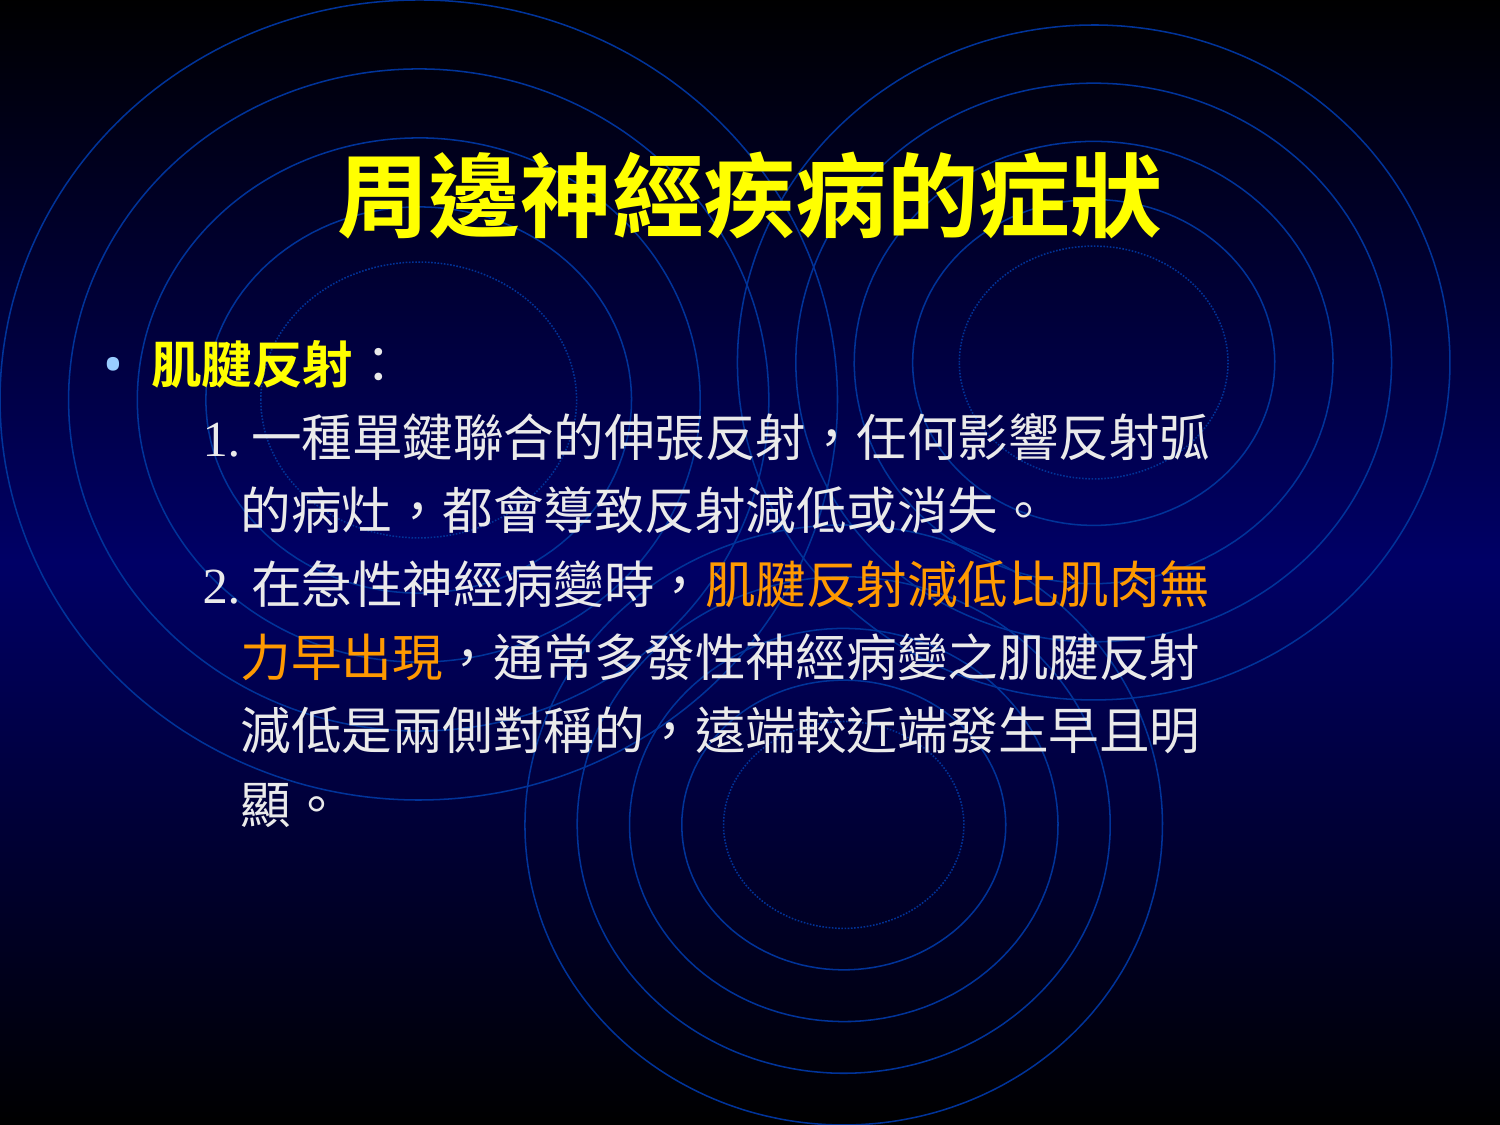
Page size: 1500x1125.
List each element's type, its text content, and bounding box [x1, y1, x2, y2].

list 肌腱反射： 1.一種單鍵聯合的伸張反射，任何影響反射弧 的病灶，都會導致反射減低或消失。 2.在急性神經病變時，肌腱反射減低比肌肉無 力早出現，通常多發性神經病變之肌腱反射 減低是兩側對稱的，遠端較近端發生早且明 顯。 [87, 324, 1351, 1000]
title 周邊神經疾病的症狀 [112, 99, 1388, 288]
